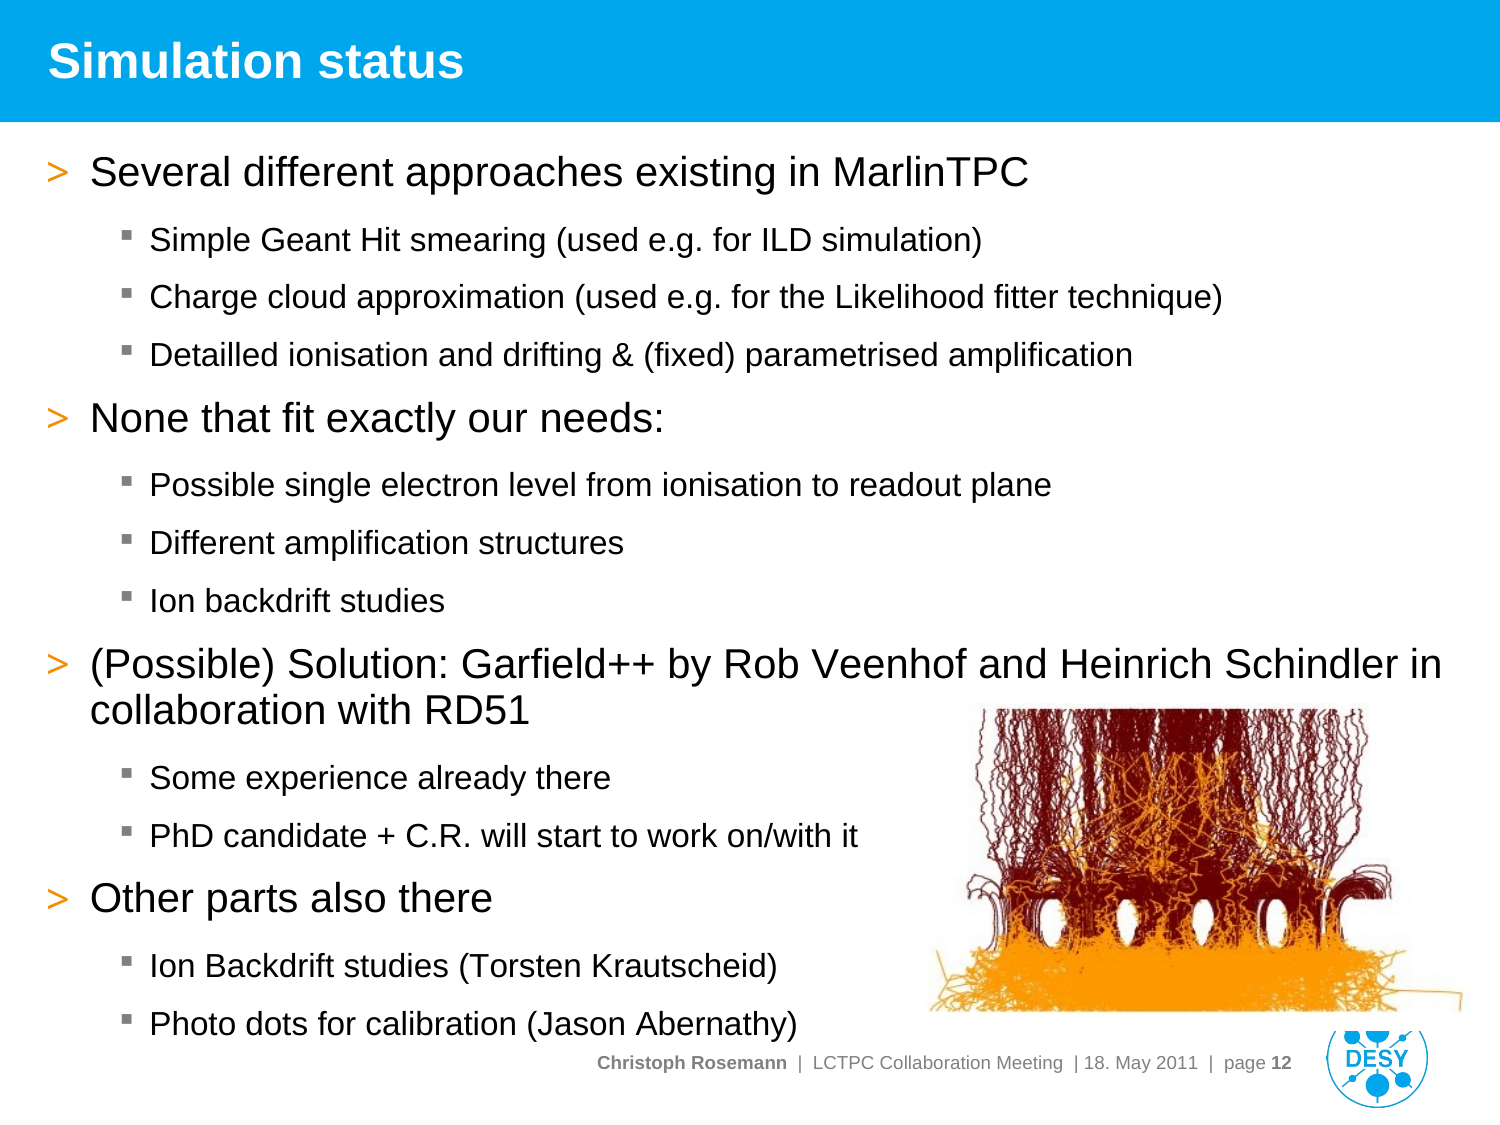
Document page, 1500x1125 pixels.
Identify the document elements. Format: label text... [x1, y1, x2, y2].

title Simulation status [47, 24, 1446, 99]
picture [906, 703, 1469, 1031]
list Several different approaches existing in MarlinTPC Simple Geant Hit smearing (used e.g. for ILD simulation) Charge cloud approximation (used e.g. for the Likelihood fitter technique) Detailled ionisation and drifting & (fixed) parametrised amplification None that fit exactly our needs: Possible single electron level from ionisation to readout plane Different amplification structures Ion backdrift studies (Possible) Solution: Garfield++ by Rob Veenhof and Heinrich Schindler in collaboration with RD51 Some experience already there PhD candidate + C.R. will start to work on/with it Other parts also there Ion Backdrift studies (Torsten Krautscheid) Photo dots for calibration (Jason Abernathy) [46, 148, 1444, 1047]
picture [1326, 1047, 1428, 1108]
